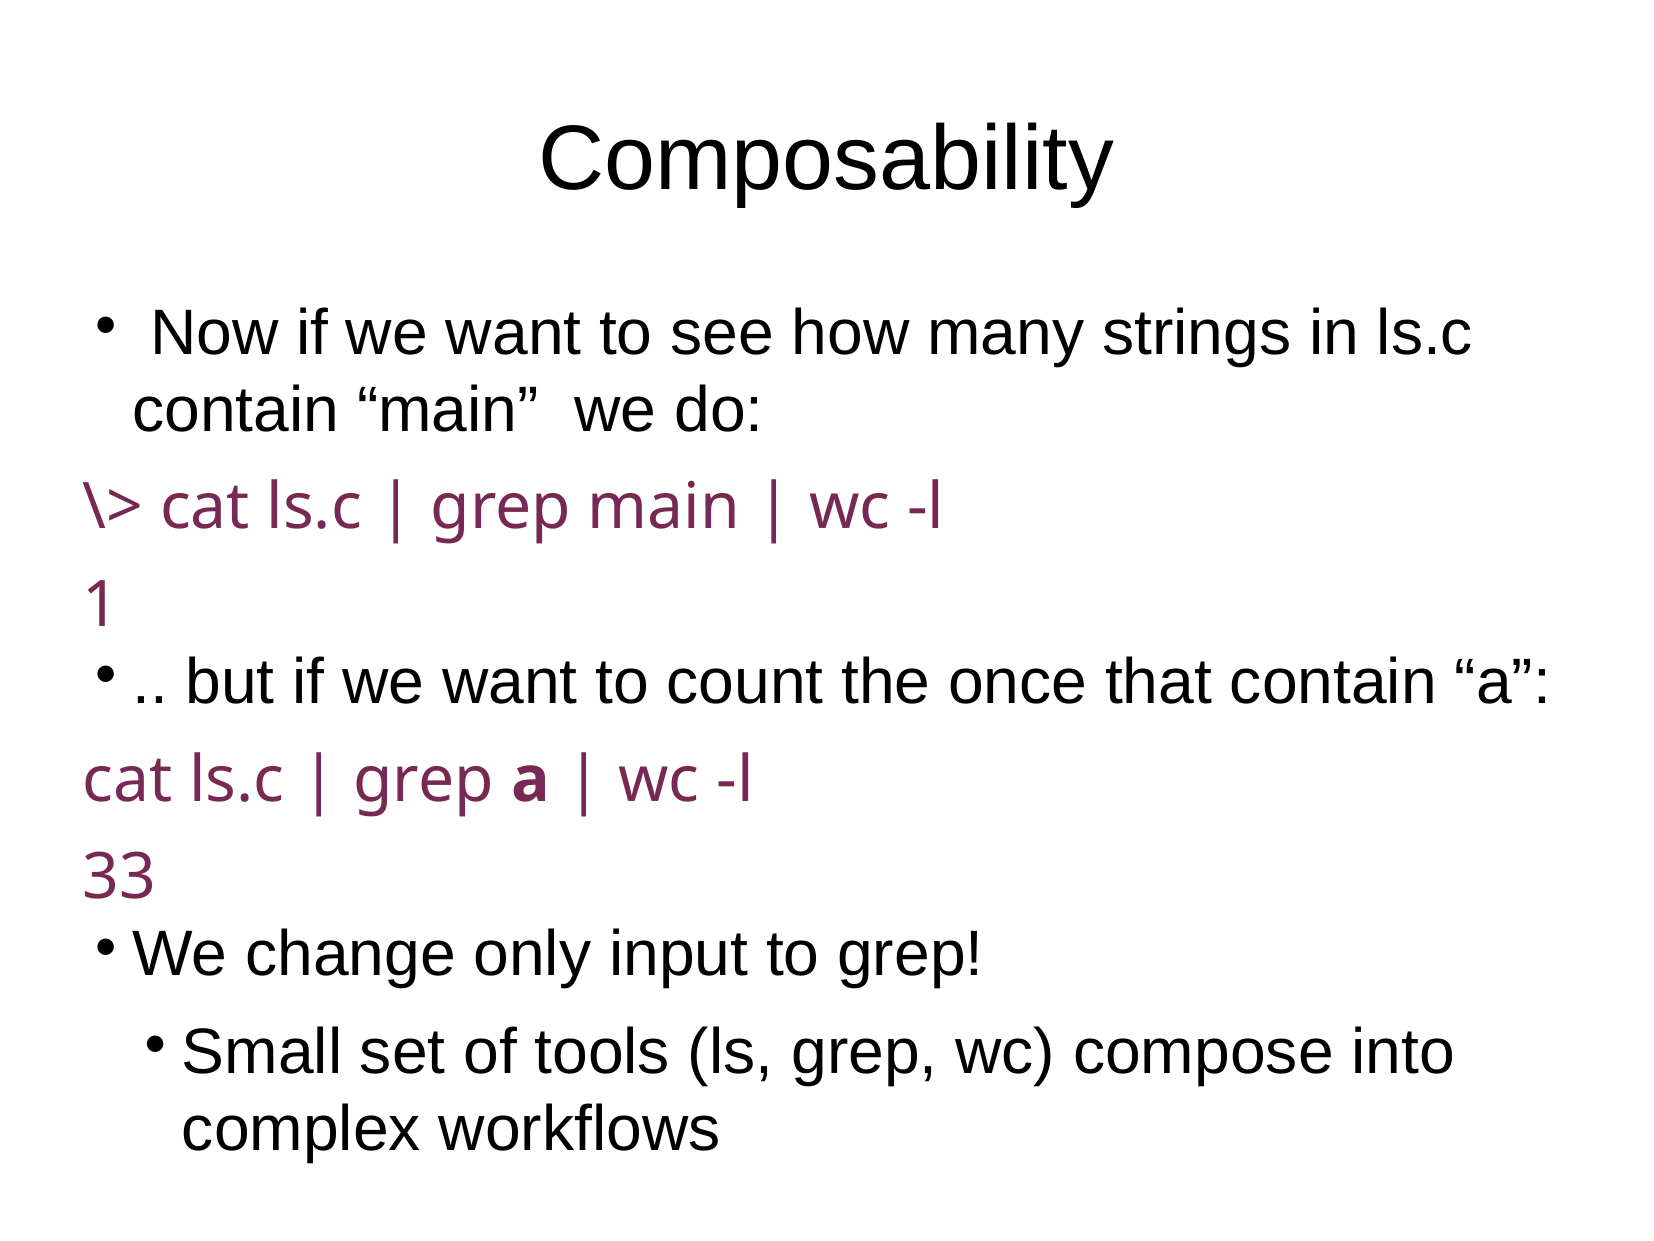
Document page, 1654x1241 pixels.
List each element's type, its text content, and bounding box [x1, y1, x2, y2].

list Now if we want to see how many strings in ls.c contain “main” we do: \> cat ls.c | grep main | wc -l 1 .. but if we want to count the once that contain “a”: cat ls.c | grep a | wc -l 33 We change only input to grep! Small set of tools (ls, grep, wc) compose into complex workflows [82, 290, 1571, 1200]
title Composability [82, 49, 1571, 257]
